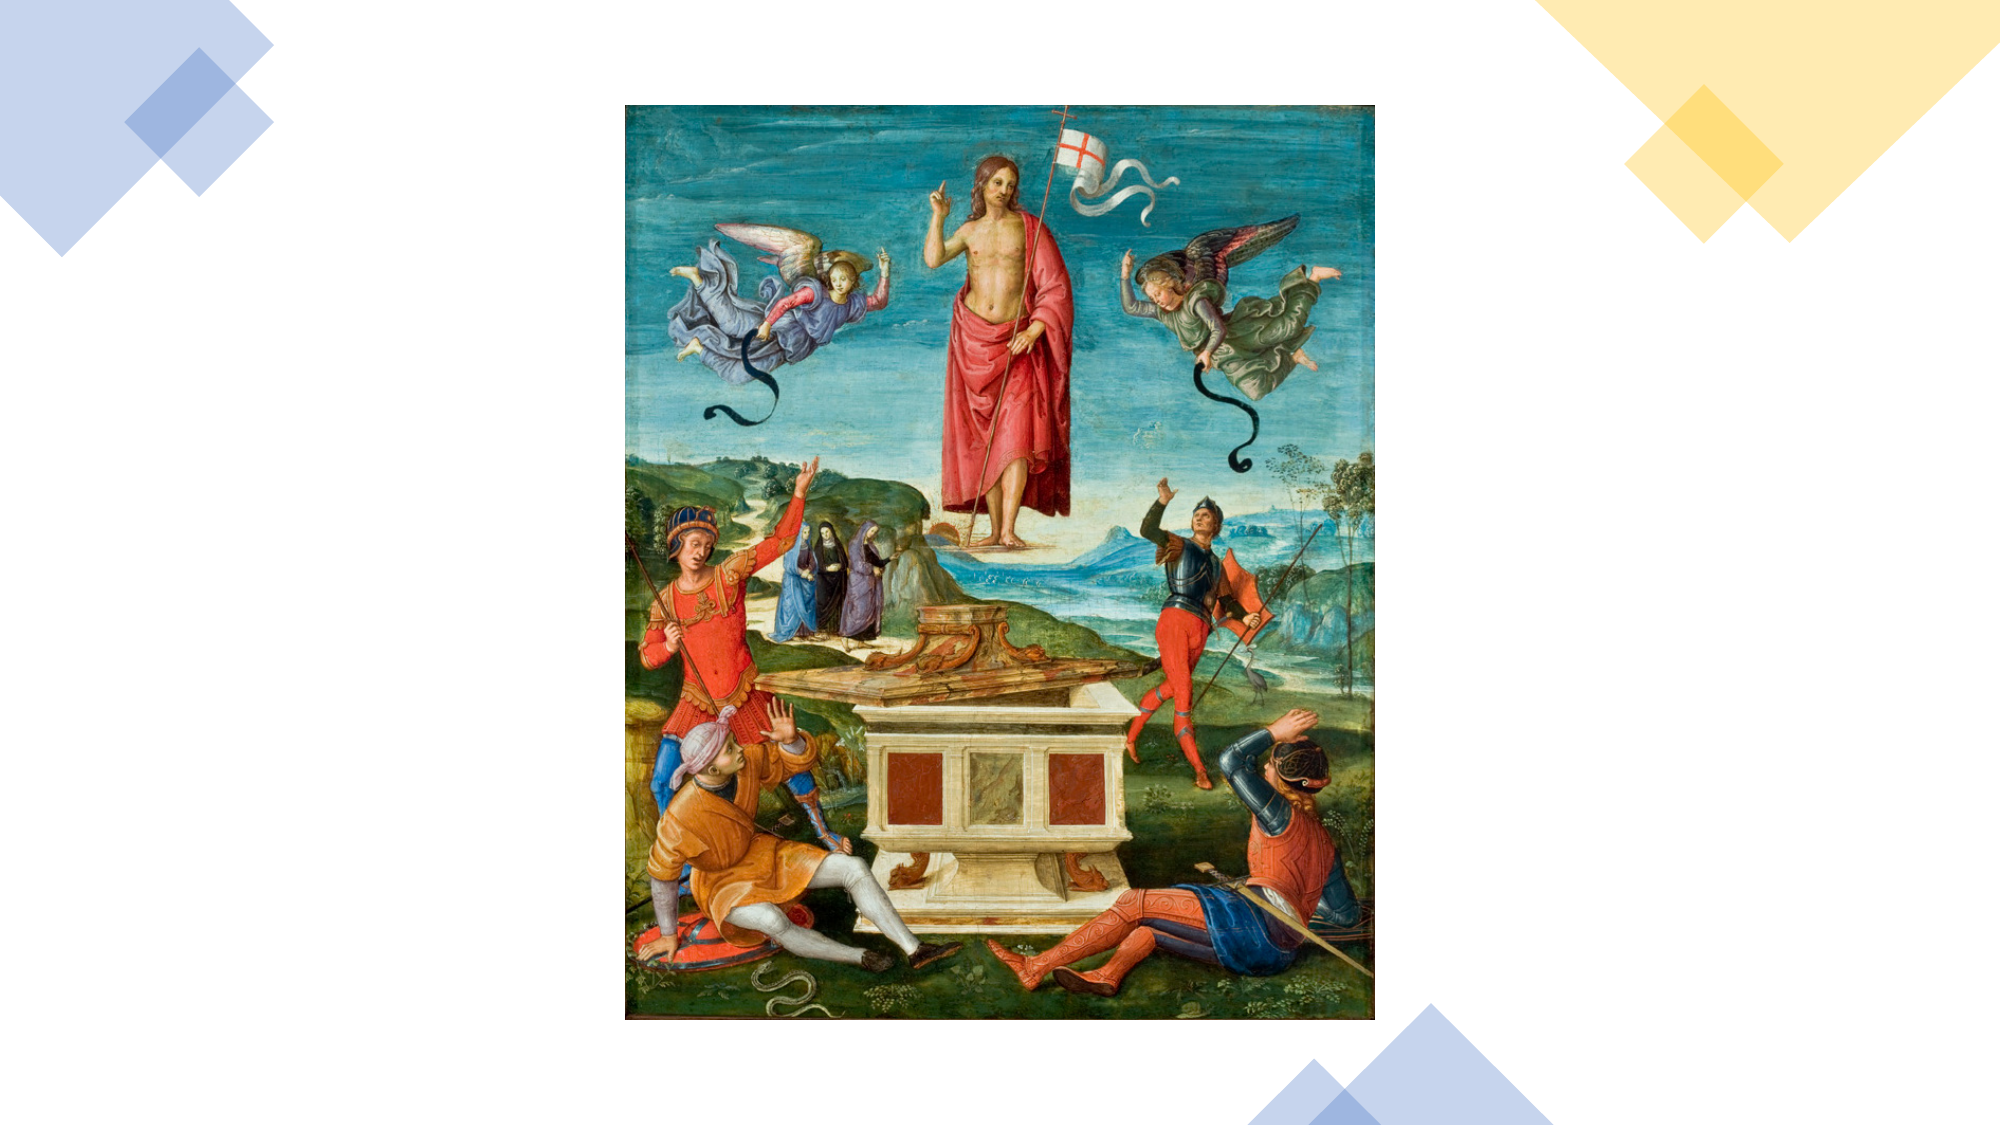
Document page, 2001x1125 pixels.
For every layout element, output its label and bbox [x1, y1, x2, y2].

picture [625, 105, 1375, 1020]
text_box [0, 0, 2000, 1125]
